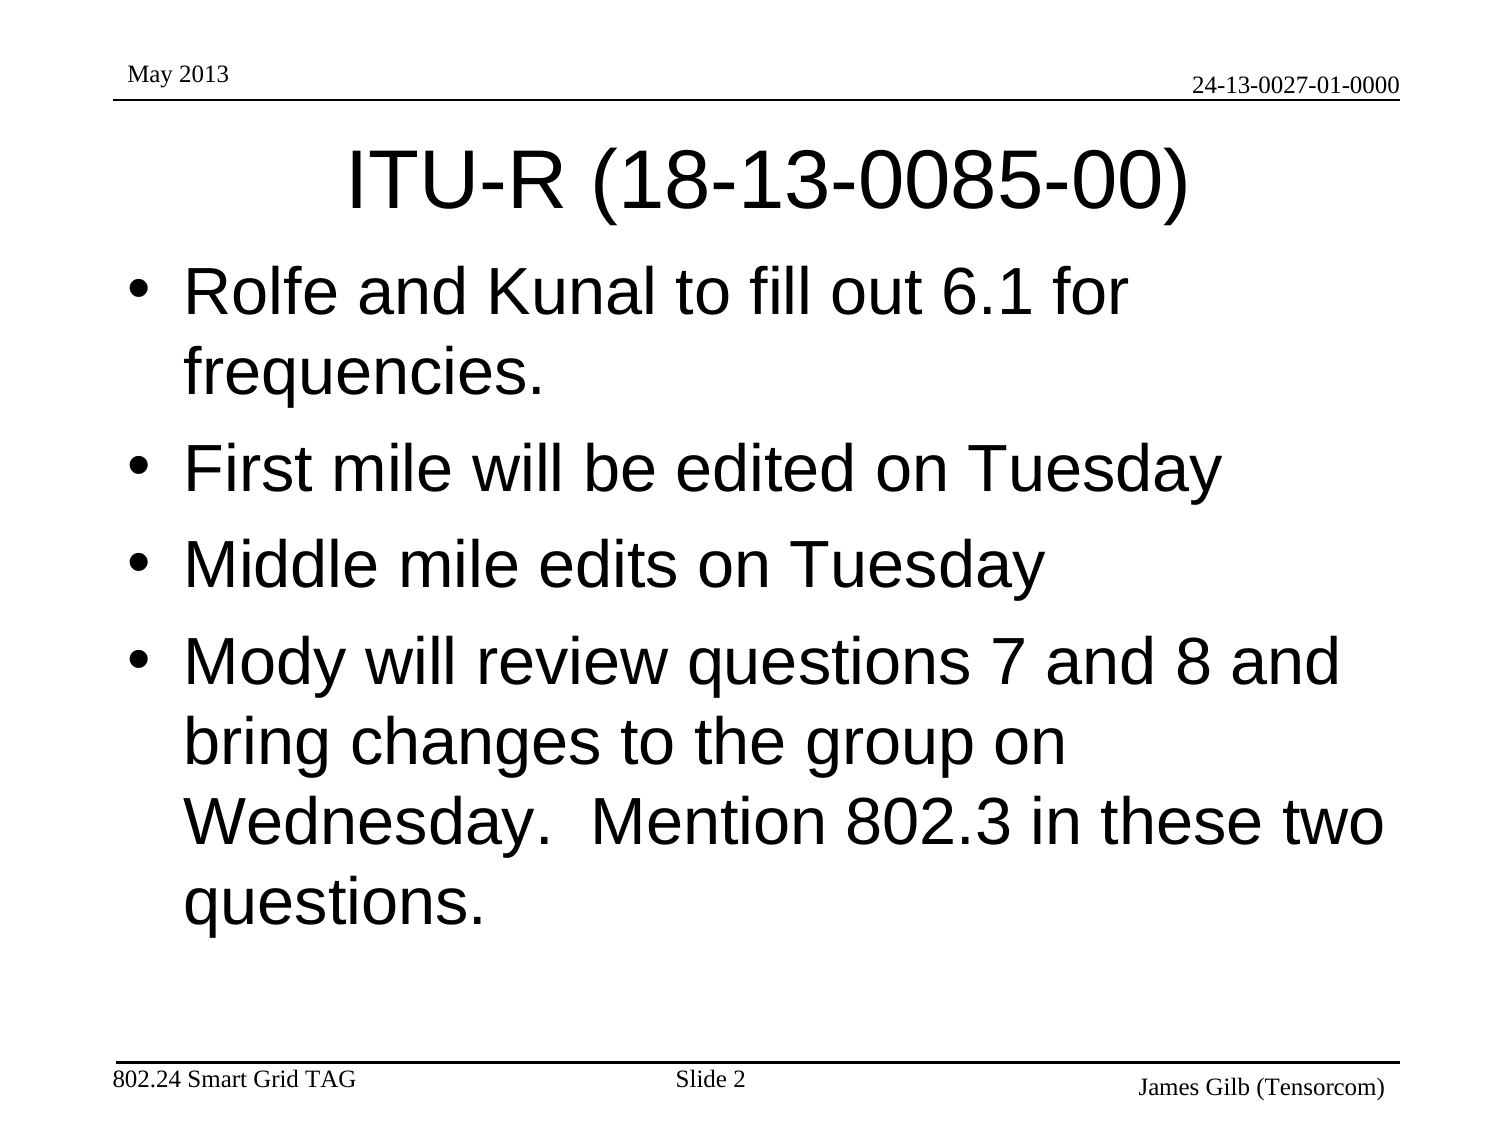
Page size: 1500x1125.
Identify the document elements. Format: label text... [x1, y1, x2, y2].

title ITU-R (18-13-0085-00) [112, 112, 1426, 238]
list Rolfe and Kunal to fill out 6.1 for frequencies. First mile will be edited on Tuesday Middle mile edits on Tuesday Mody will review questions 7 and 8 and bring changes to the group on Wednesday. Mention 802.3 in these two questions. [112, 239, 1426, 1051]
